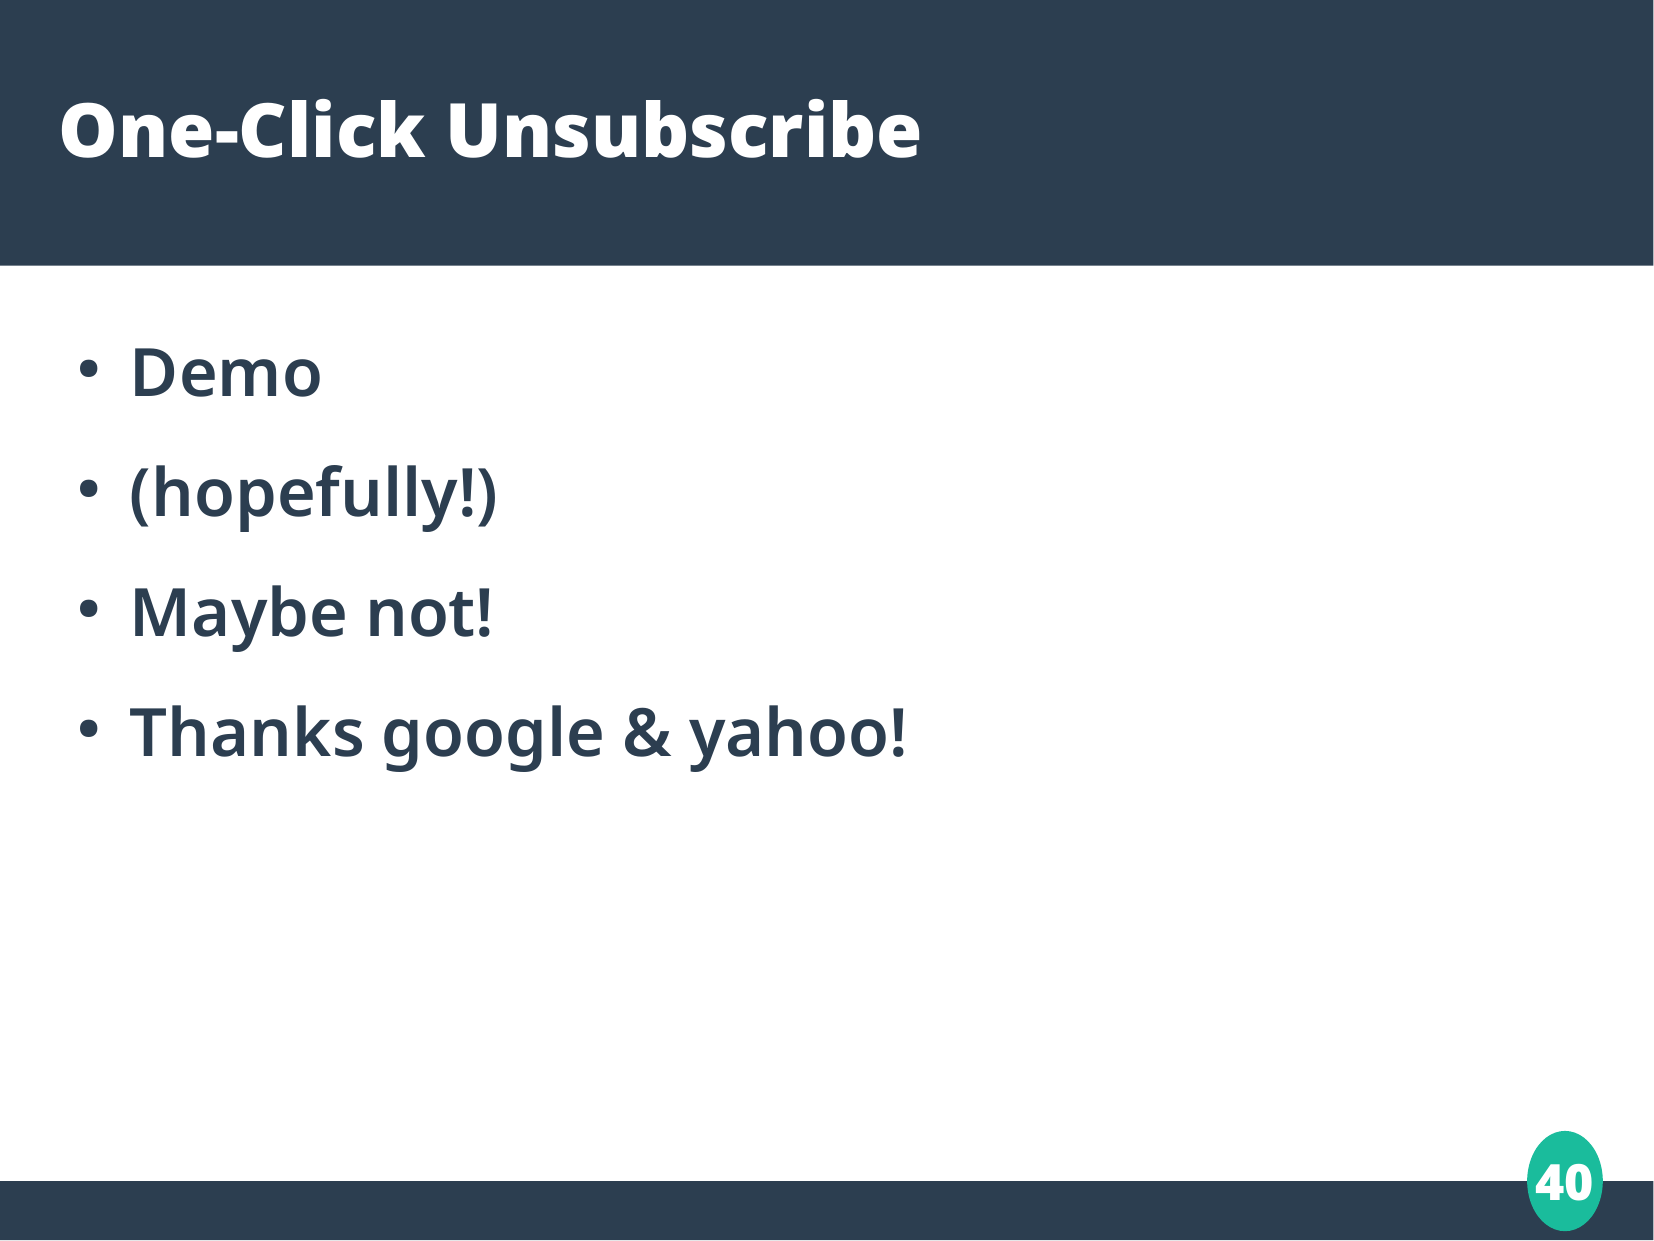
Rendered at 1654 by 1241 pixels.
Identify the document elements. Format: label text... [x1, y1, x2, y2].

list Demo (hopefully!) Maybe not! Thanks google & yahoo! [59, 324, 1595, 1152]
title One-Click Unsubscribe [59, 49, 1595, 207]
